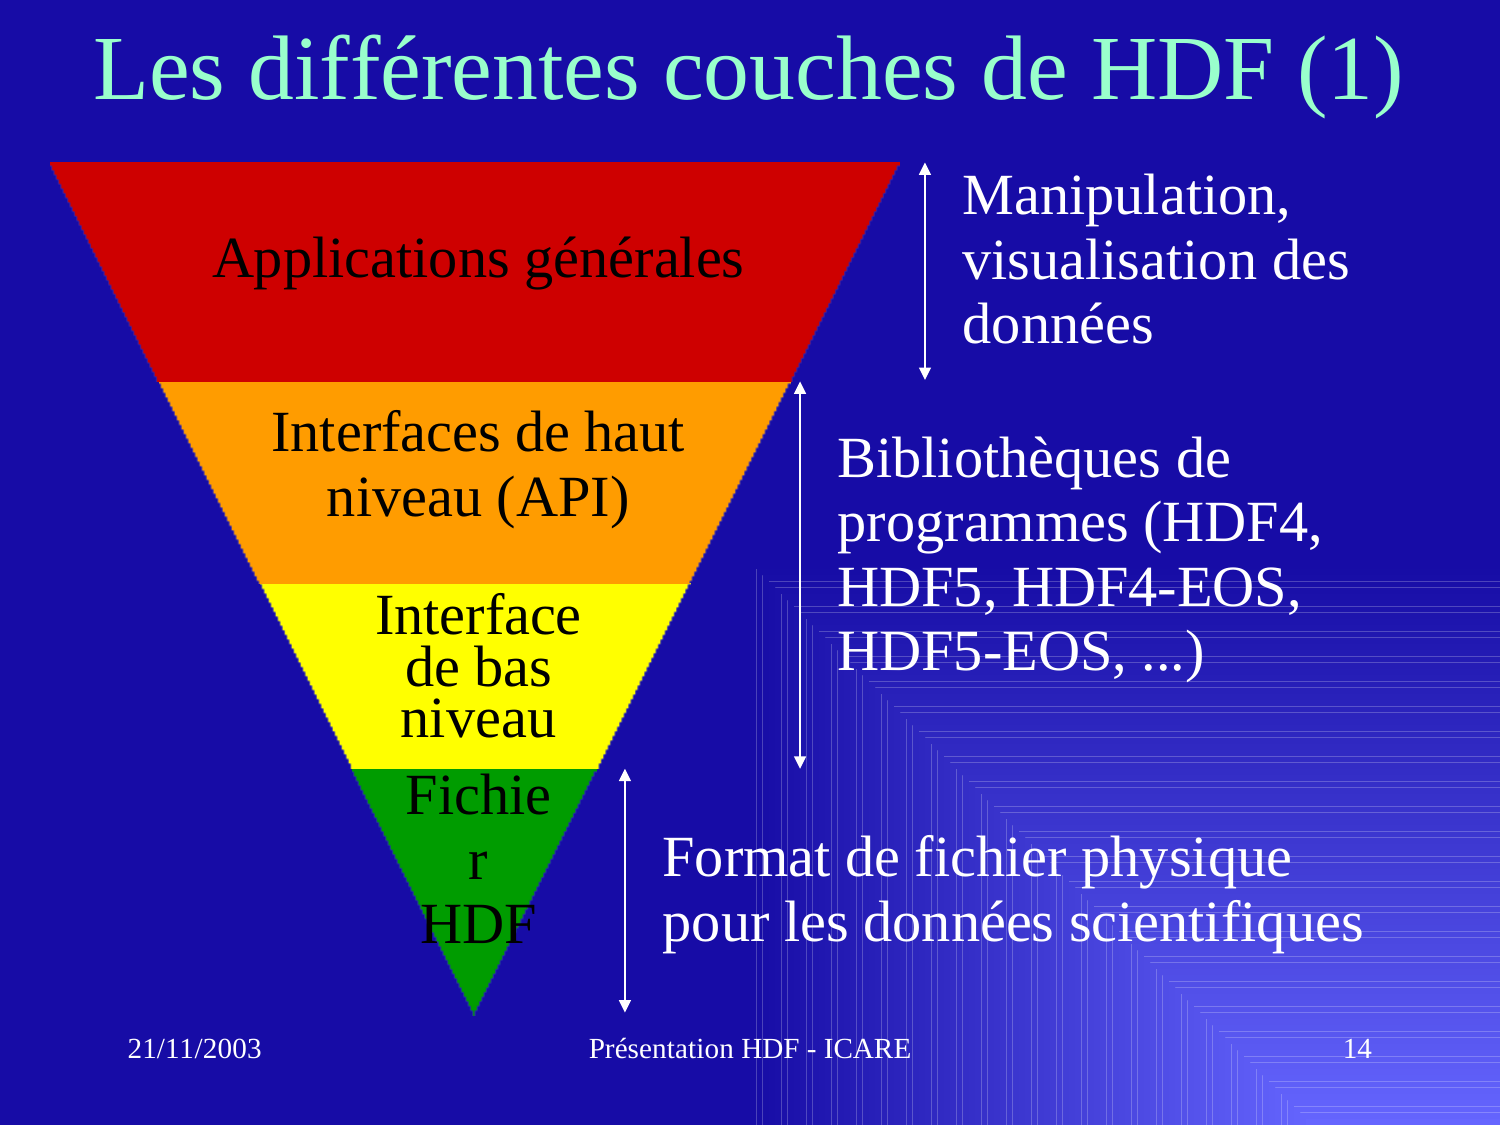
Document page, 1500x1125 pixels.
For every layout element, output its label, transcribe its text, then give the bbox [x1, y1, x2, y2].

text_box Interface de bas niveau [375, 593, 583, 749]
text_box Applications générales [212, 224, 745, 290]
title Les différentes couches de HDF (1) [37, 0, 1463, 138]
text_box Bibliothèques de programmes (HDF4, HDF5, HDF4-EOS, HDF5-EOS, ...) [837, 424, 1401, 684]
picture [50, 162, 901, 1016]
text_box Fichier HDF [395, 762, 562, 957]
text_box Interfaces de haut niveau (API) [271, 399, 686, 530]
text_box Manipulation, visualisation des données [962, 162, 1476, 357]
text_box Format de fichier physique pour les données scientifiques [662, 824, 1375, 955]
